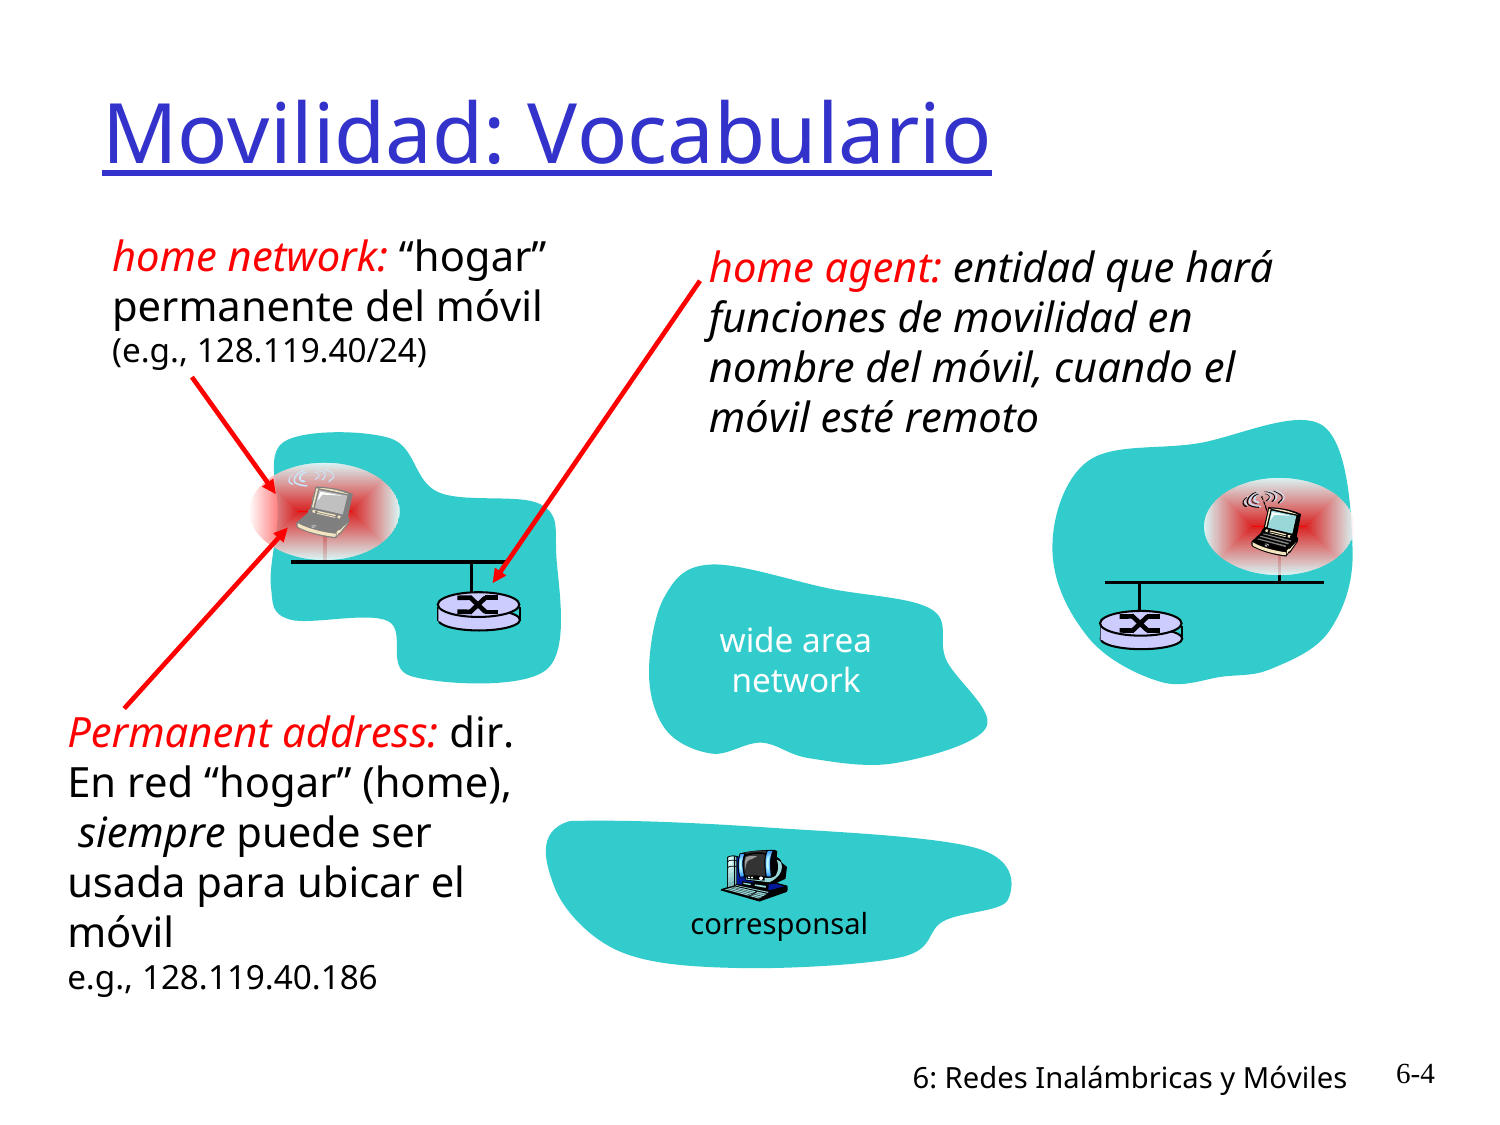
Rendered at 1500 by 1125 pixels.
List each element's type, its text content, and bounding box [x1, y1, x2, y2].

text_box corresponsal [675, 897, 884, 949]
text_box home network: “hogar” permanente del móvil (e.g., 128.119.40/24) [97, 221, 647, 378]
text_box home agent: entidad que hará funciones de movilidad en nombre del móvil, cuando el móvil esté remoto [694, 233, 1337, 450]
chart [1242, 489, 1302, 557]
text_box Permanent address: dir. En red “hogar” (home), siempre puede ser usada para ubicar el móvil e.g., 128.119.40.186 [52, 698, 530, 1004]
text_box [649, 564, 988, 765]
chart [720, 849, 789, 897]
title Movilidad: Vocabulario [87, 37, 1363, 225]
text_box [1052, 419, 1355, 685]
text_box [545, 820, 1012, 969]
text_box wide area network [677, 611, 915, 707]
text_box [249, 432, 562, 684]
